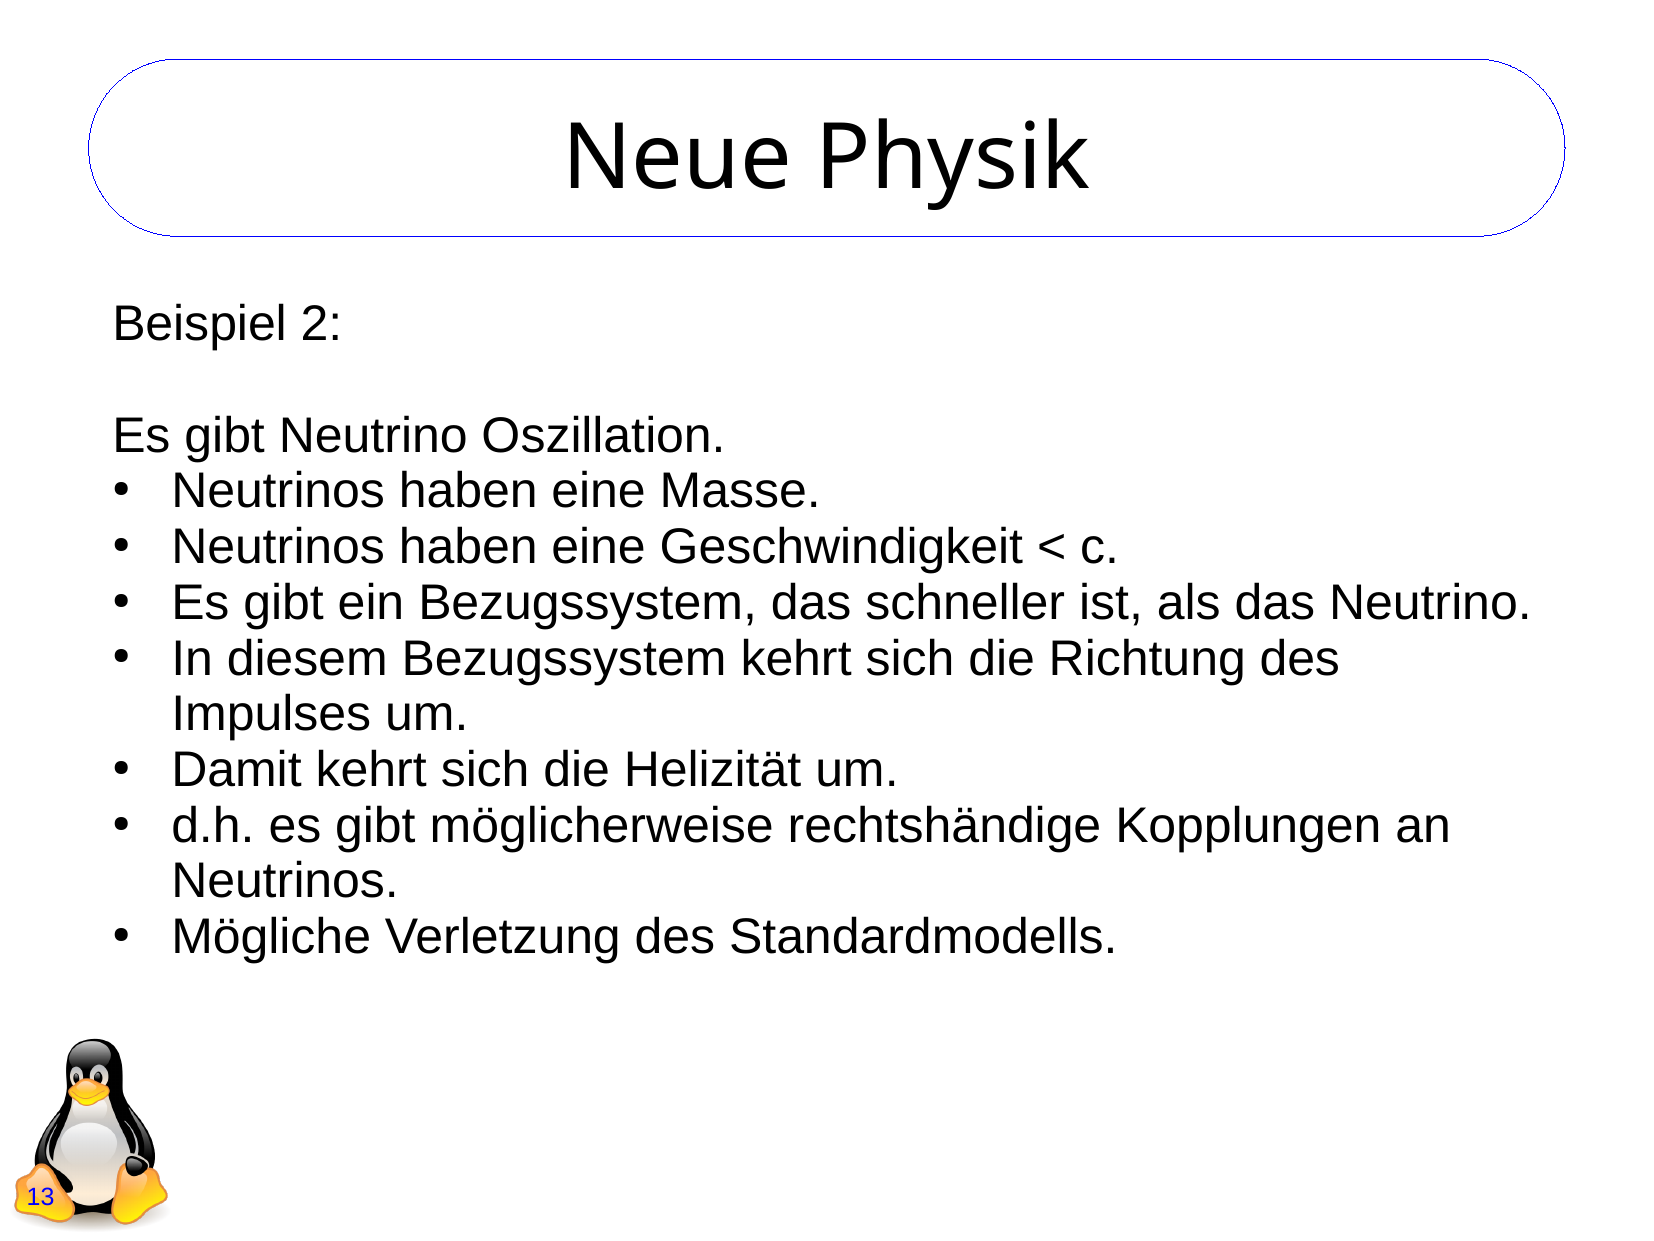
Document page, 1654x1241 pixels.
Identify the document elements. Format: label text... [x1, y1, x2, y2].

text_box Beispiel 2: Es gibt Neutrino Oszillation. Neutrinos haben eine Masse. Neutrinos haben eine Geschwindigkeit < c. Es gibt ein Bezugssystem, das schneller ist, als das Neutrino. In diesem Bezugssystem kehrt sich die Richtung des Impulses um. Damit kehrt sich die Helizität um. d.h. es gibt möglicherweise rechtshändige Kopplungen an Neutrinos. Mögliche Verletzung des Standardmodells. [112, 295, 1536, 965]
title Neue Physik [82, 56, 1571, 250]
picture [2, 1030, 178, 1241]
